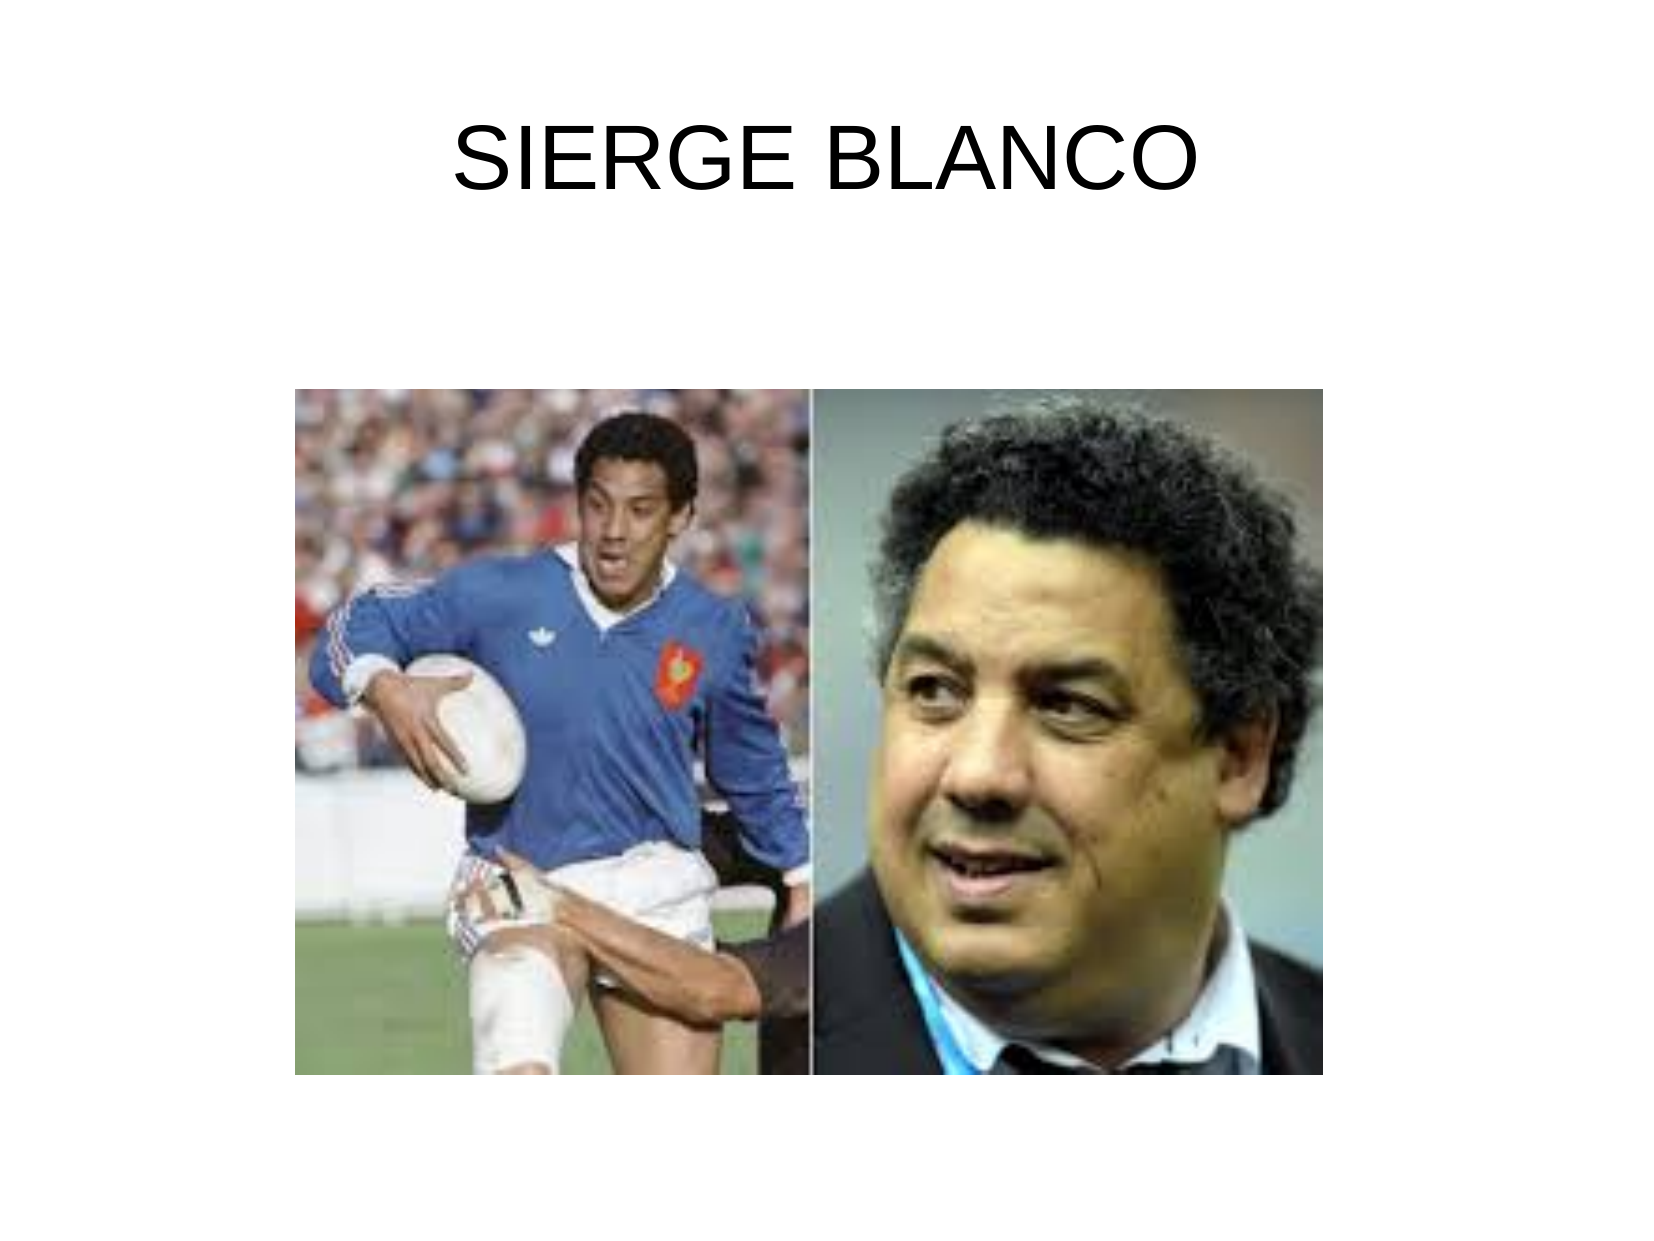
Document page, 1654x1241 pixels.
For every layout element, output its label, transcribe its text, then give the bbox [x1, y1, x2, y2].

title SIERGE BLANCO [82, 49, 1571, 257]
picture [295, 389, 1323, 1075]
